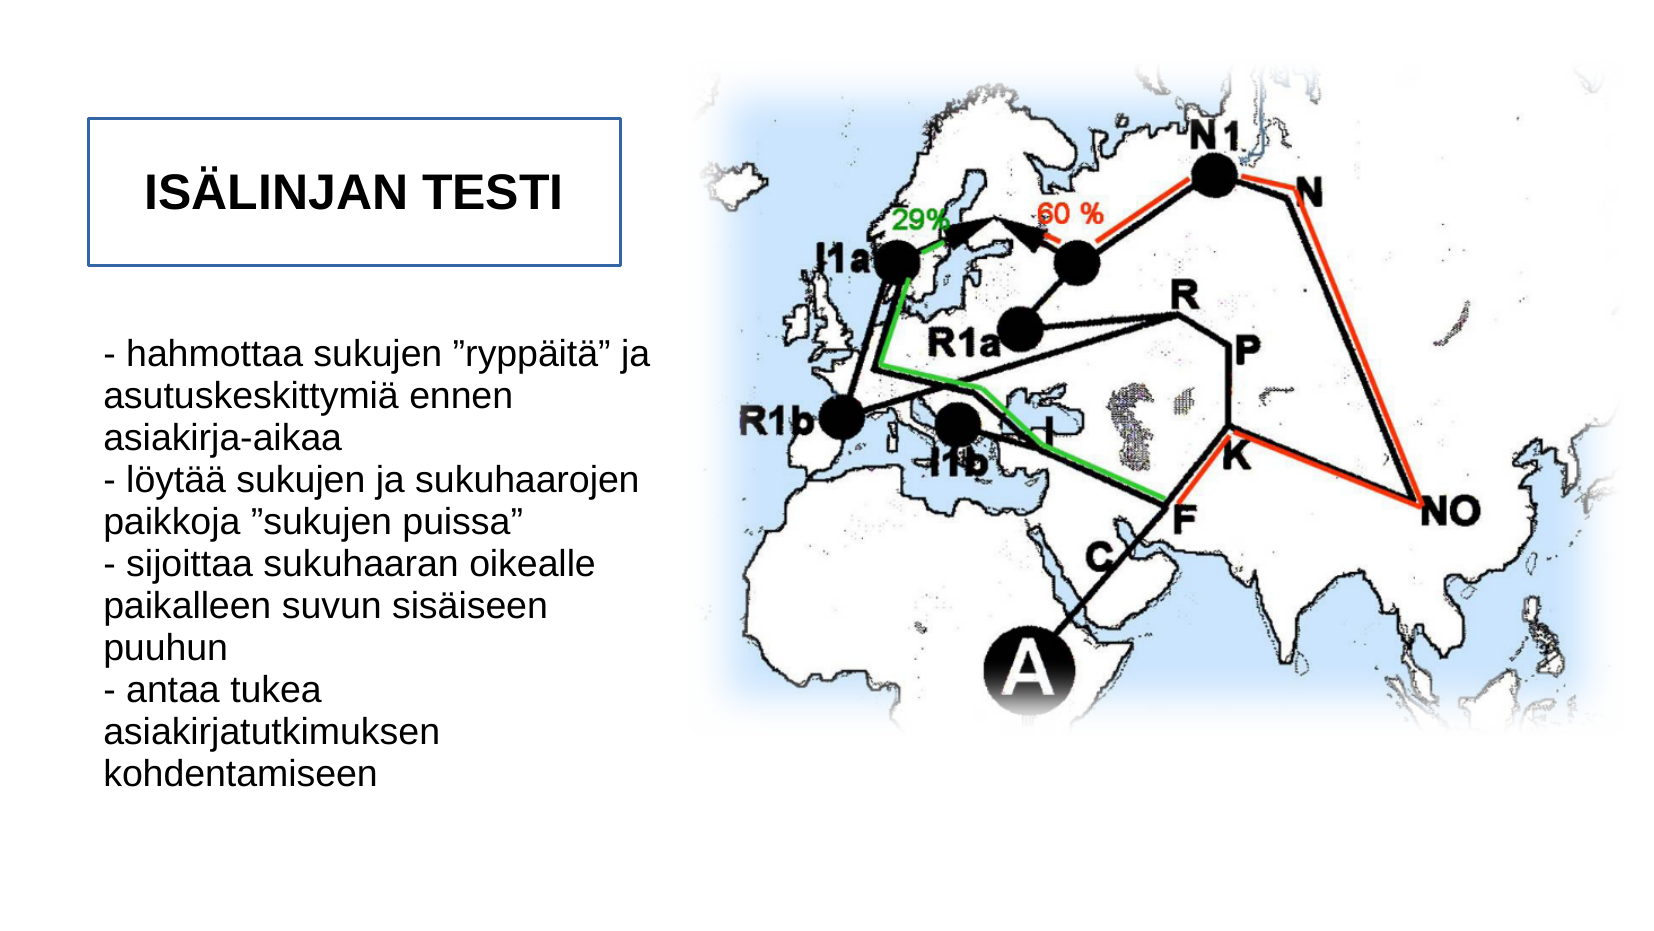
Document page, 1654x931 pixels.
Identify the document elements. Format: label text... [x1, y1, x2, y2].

picture [688, 59, 1625, 739]
text_box ISÄLINJAN TESTI [88, 118, 621, 266]
text_box - hahmottaa sukujen ”ryppäitä” ja asutuskeskittymiä ennen asiakirja-aikaa - löytää sukujen ja sukuhaarojen paikkoja ”sukujen puissa” - sijoittaa sukuhaaran oikealle paikalleen suvun sisäiseen puuhun - antaa tukea asiakirjatutkimuksen kohdentamiseen [88, 324, 680, 802]
